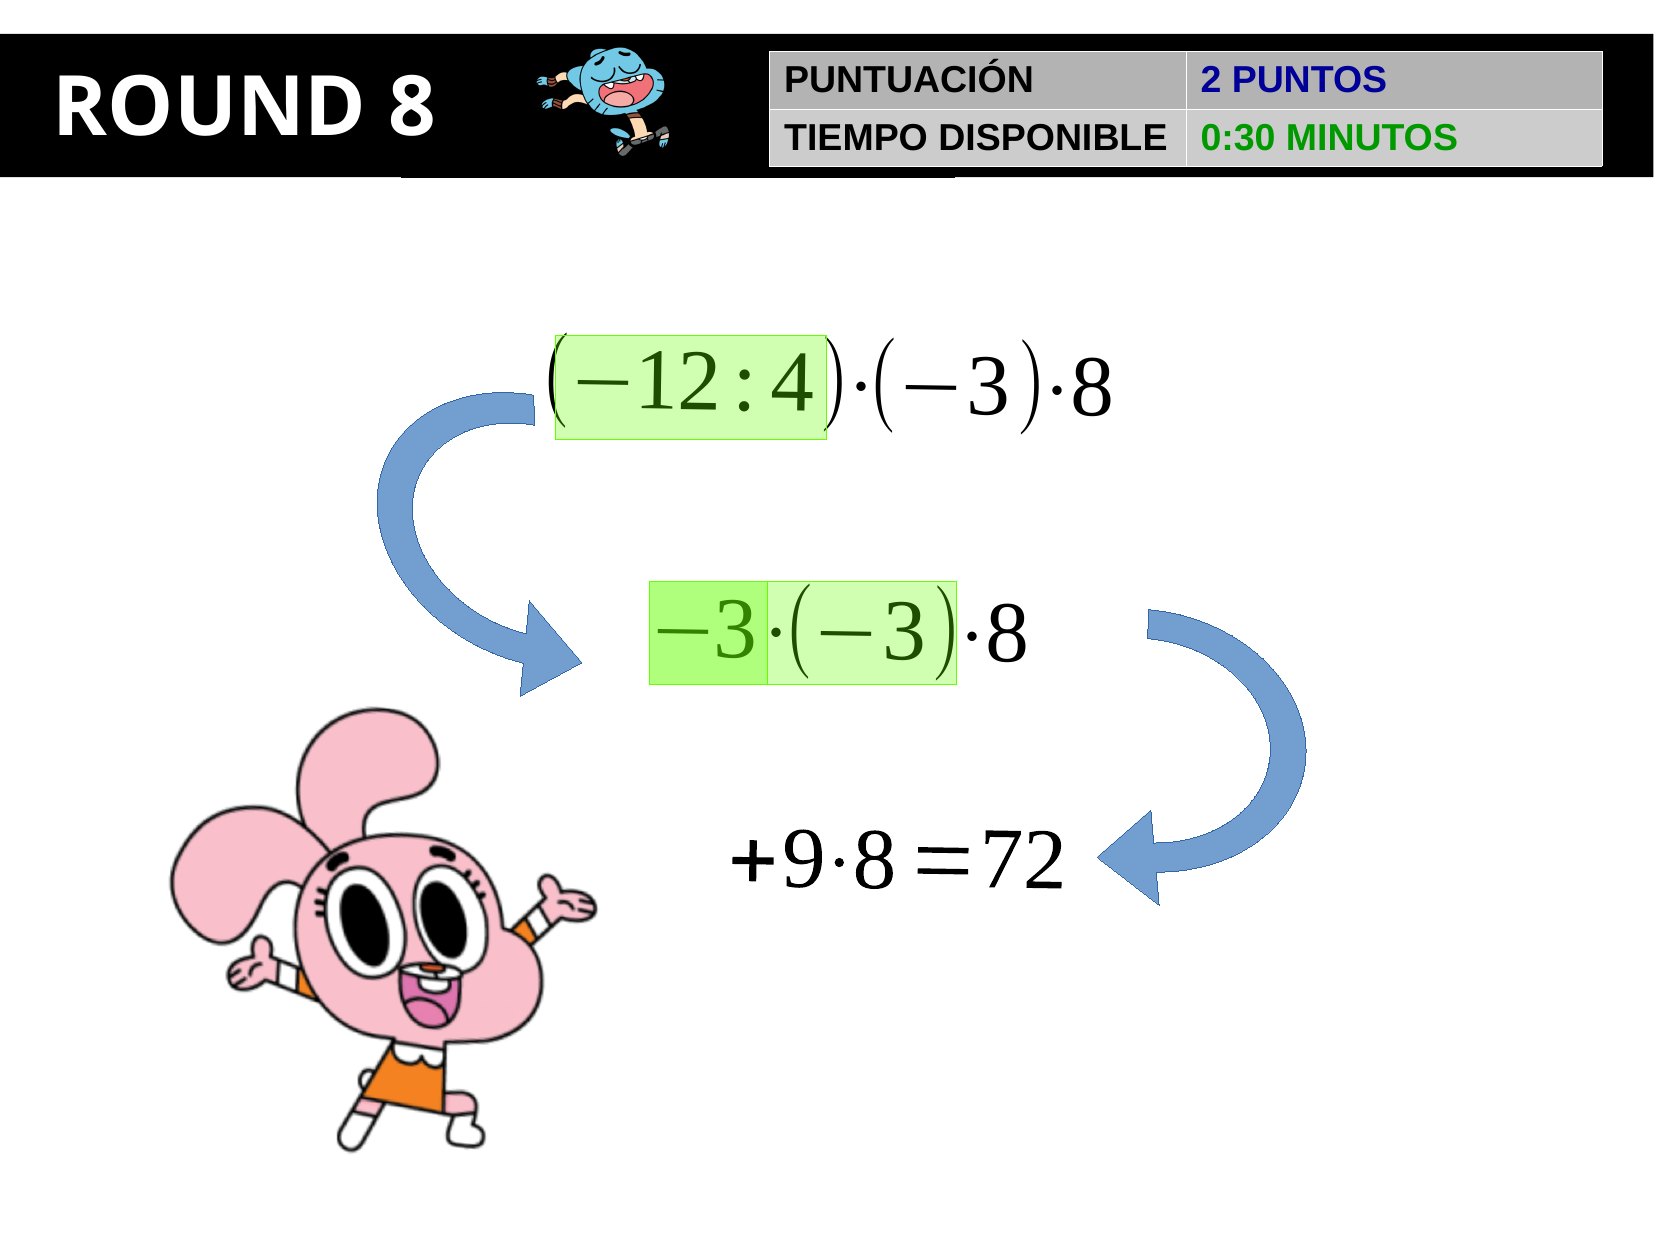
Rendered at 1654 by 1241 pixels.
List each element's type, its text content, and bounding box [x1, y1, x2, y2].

text_box [1097, 609, 1307, 906]
text_box ROUND 8 [38, 38, 445, 178]
table_header 2 PUNTOS [1187, 52, 1602, 109]
text_box [377, 392, 582, 697]
table_cell TIEMPO DISPONIBLE [770, 110, 1186, 166]
chart [519, 330, 783, 430]
picture [82, 670, 684, 1190]
chart [827, 335, 1137, 440]
chart [625, 579, 712, 679]
table_cell 0:30 MINUTOS [1187, 110, 1602, 166]
text_box [649, 581, 957, 685]
chart [704, 809, 1090, 910]
text_box [555, 335, 827, 440]
title [0, 33, 1654, 178]
chart [957, 585, 1053, 686]
table_header PUNTUACIÓN [770, 52, 1186, 109]
picture [401, 34, 955, 178]
